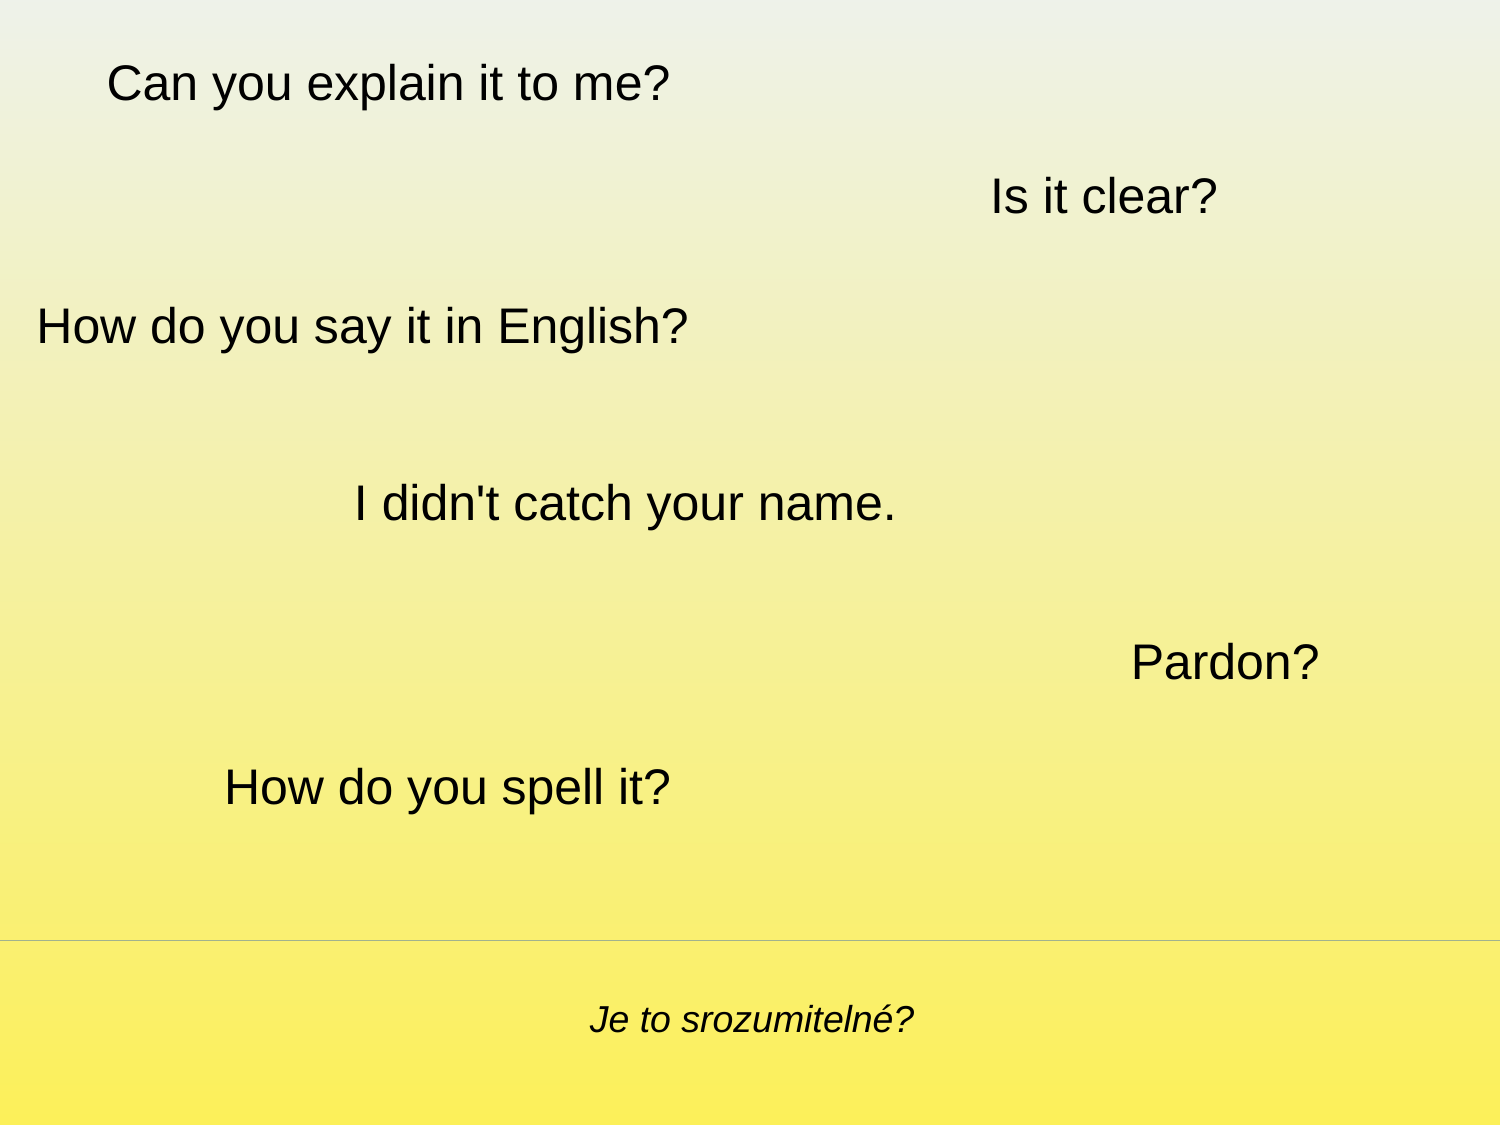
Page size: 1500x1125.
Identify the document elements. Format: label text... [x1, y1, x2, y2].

text_box I didn't catch your name. [339, 462, 913, 539]
text_box Je to srozumitelné? [574, 987, 930, 1049]
text_box Is it clear? [975, 155, 1233, 232]
text_box Can you explain it to me? [91, 42, 686, 119]
text_box How do you say it in English? [21, 285, 704, 362]
text_box Pardon? [1116, 621, 1500, 698]
text_box How do you spell it? [209, 746, 687, 823]
